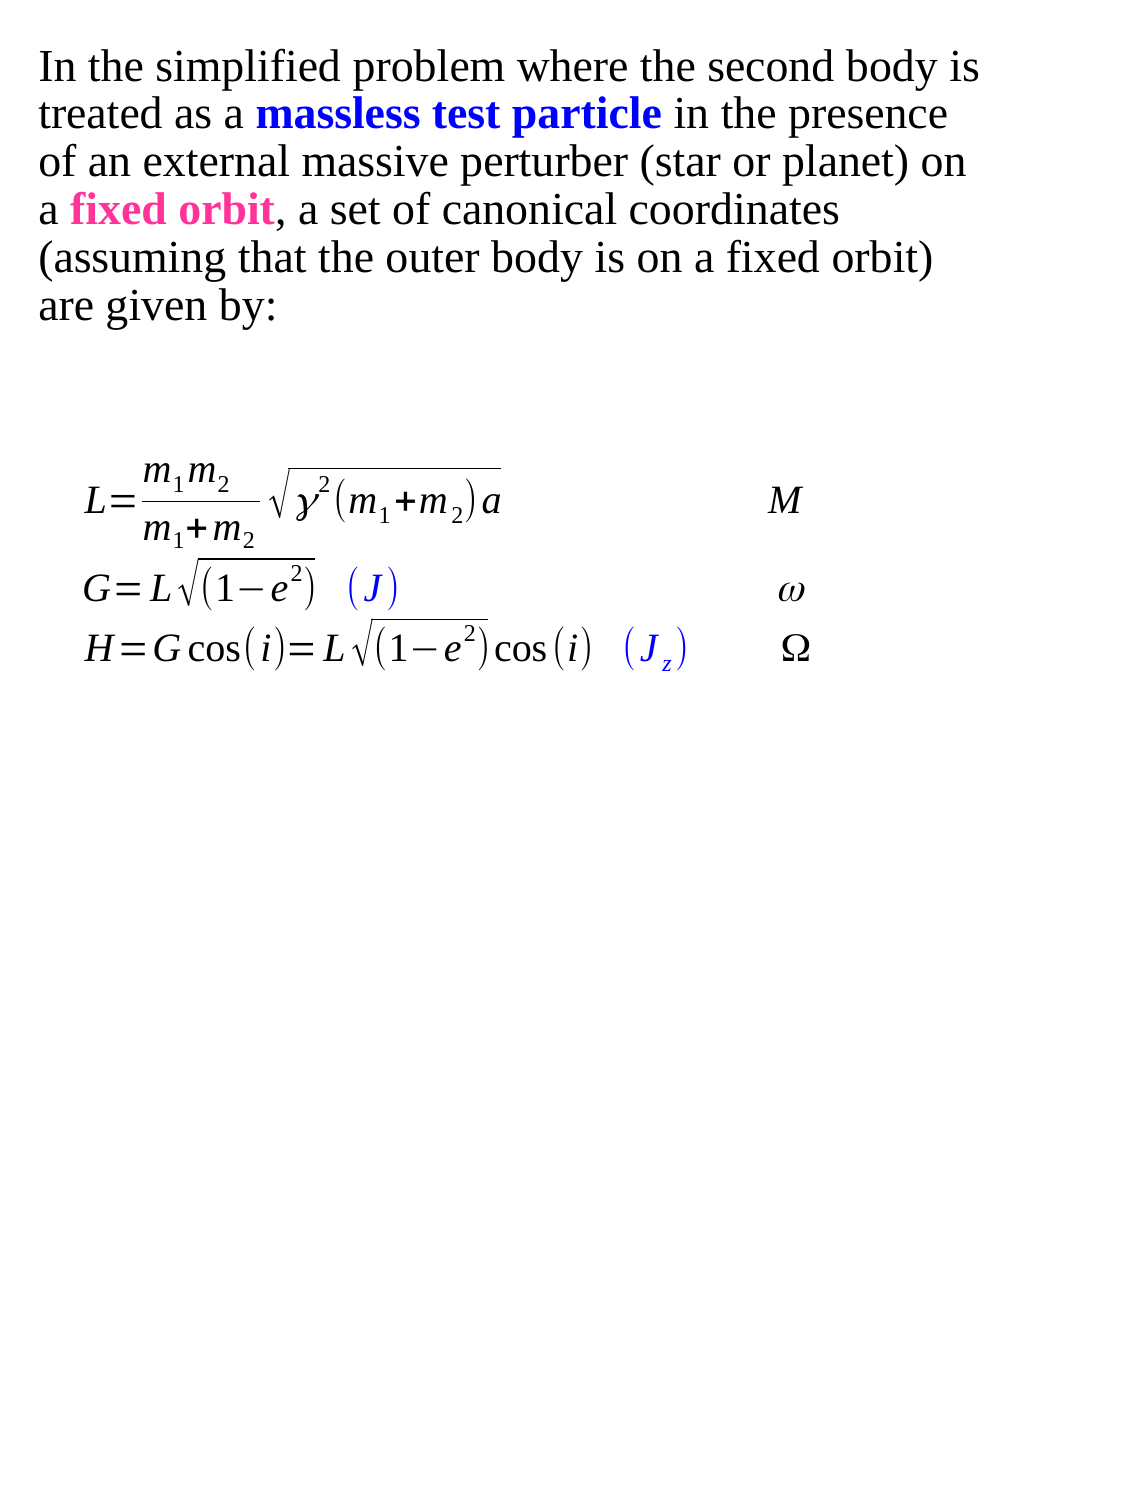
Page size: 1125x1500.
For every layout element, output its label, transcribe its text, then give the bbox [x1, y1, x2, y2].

text_box In the simplified problem where the second body is treated as a massless test particle in the presence of an external massive perturber (star or planet) on a fixed orbit, a set of canonical coordinates (assuming that the outer body is on a fixed orbit) are given by: [23, 35, 1004, 416]
chart [72, 447, 821, 677]
